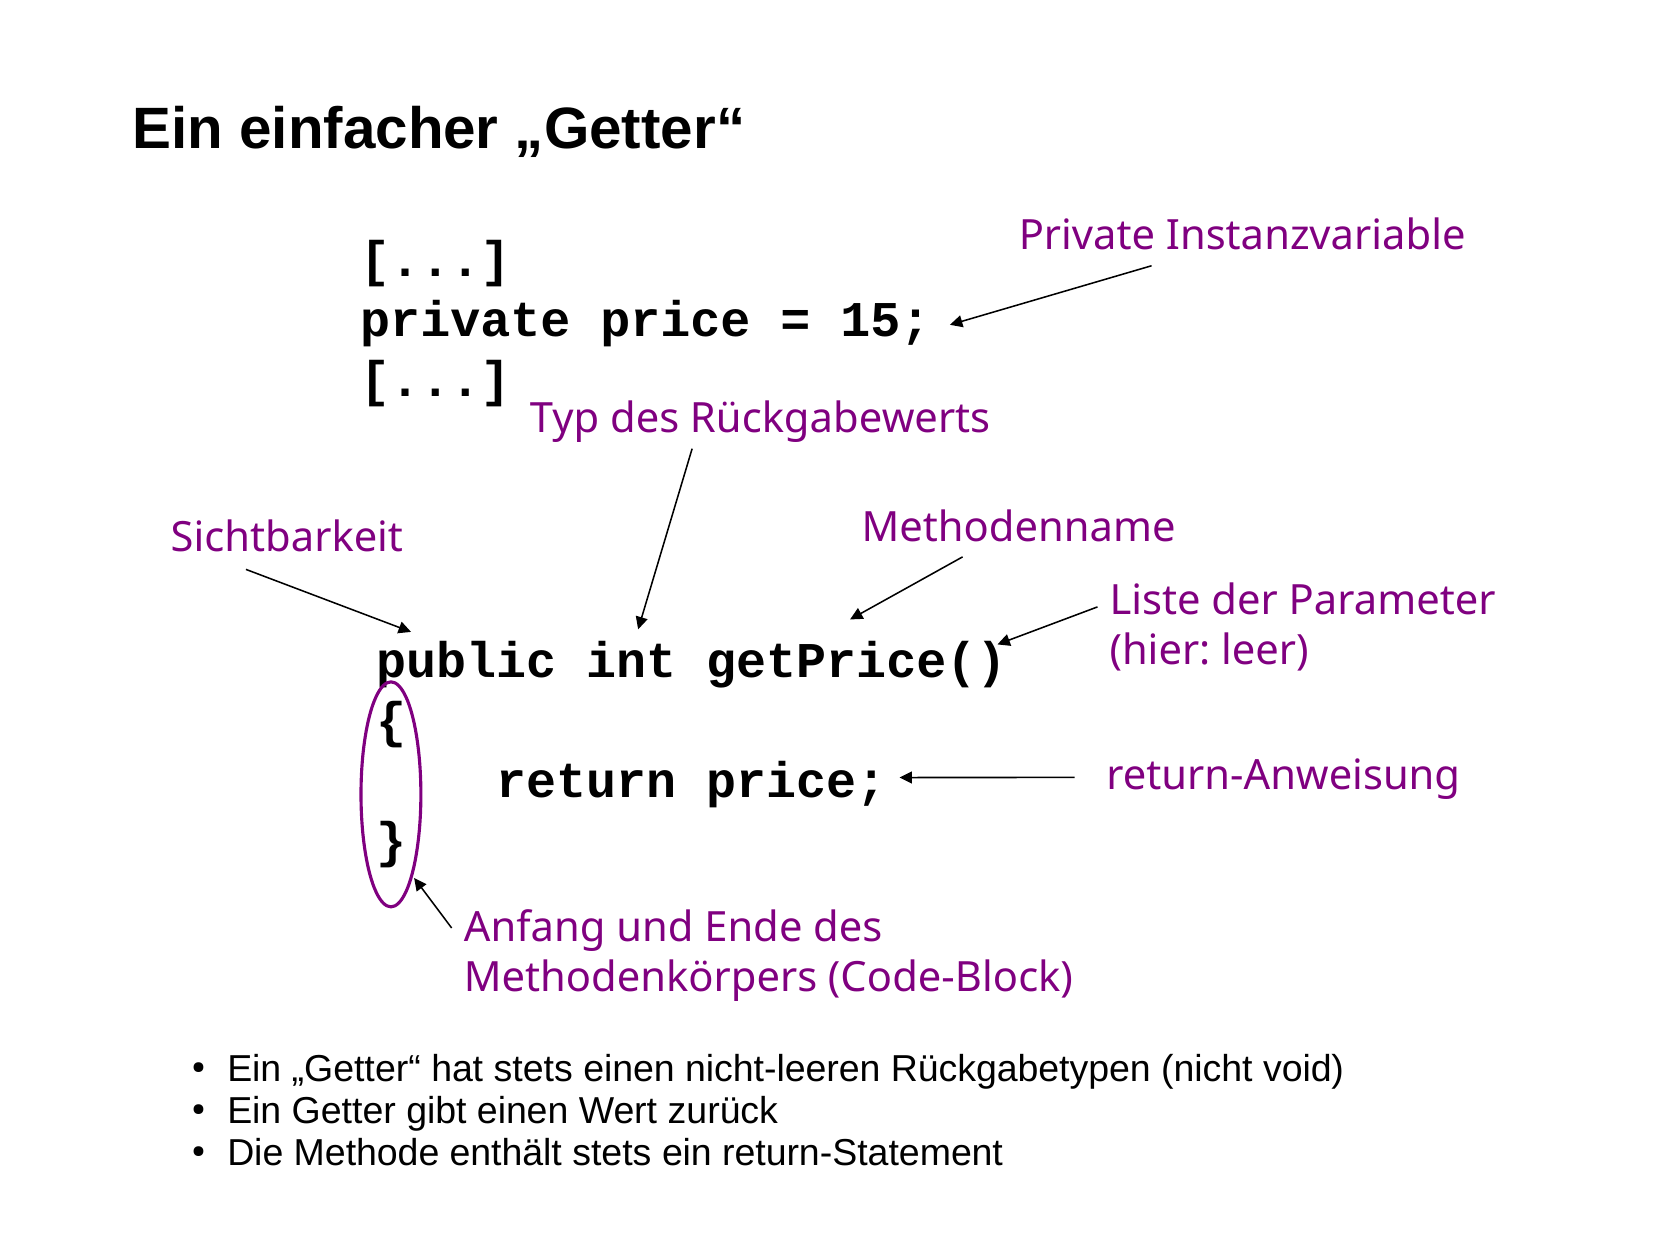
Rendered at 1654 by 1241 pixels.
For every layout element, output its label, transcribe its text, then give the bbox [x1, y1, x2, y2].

text_box Sichtbarkeit [155, 502, 419, 567]
text_box Private Instanzvariable [1003, 200, 1595, 266]
text_box Anfang und Ende des Methodenkörpers (Code-Block) [449, 892, 1196, 1008]
text_box Liste der Parameter (hier: leer) [1094, 565, 1578, 681]
text_box Typ des Rückgabewerts [945, 383, 1106, 449]
text_box public int getPrice() { return price; } [363, 684, 419, 875]
text_box return-Anweisung [1070, 740, 1476, 806]
text_box Ein einfacher „Getter“ [1075, 266, 1536, 290]
text_box public int getPrice() { return price; } [361, 619, 1022, 875]
text_box Ein „Getter“ hat stets einen nicht-leeren Rückgabetypen (nicht void) Ein Getter gibt einen Wert zurück Die Methode enthält stets ein return-Statement [177, 1040, 1447, 1182]
text_box Methodenname [846, 492, 1191, 557]
text_box [...] private price = 15; [...] [345, 219, 945, 475]
text_box Ein einfacher „Getter“ [118, 88, 1536, 290]
